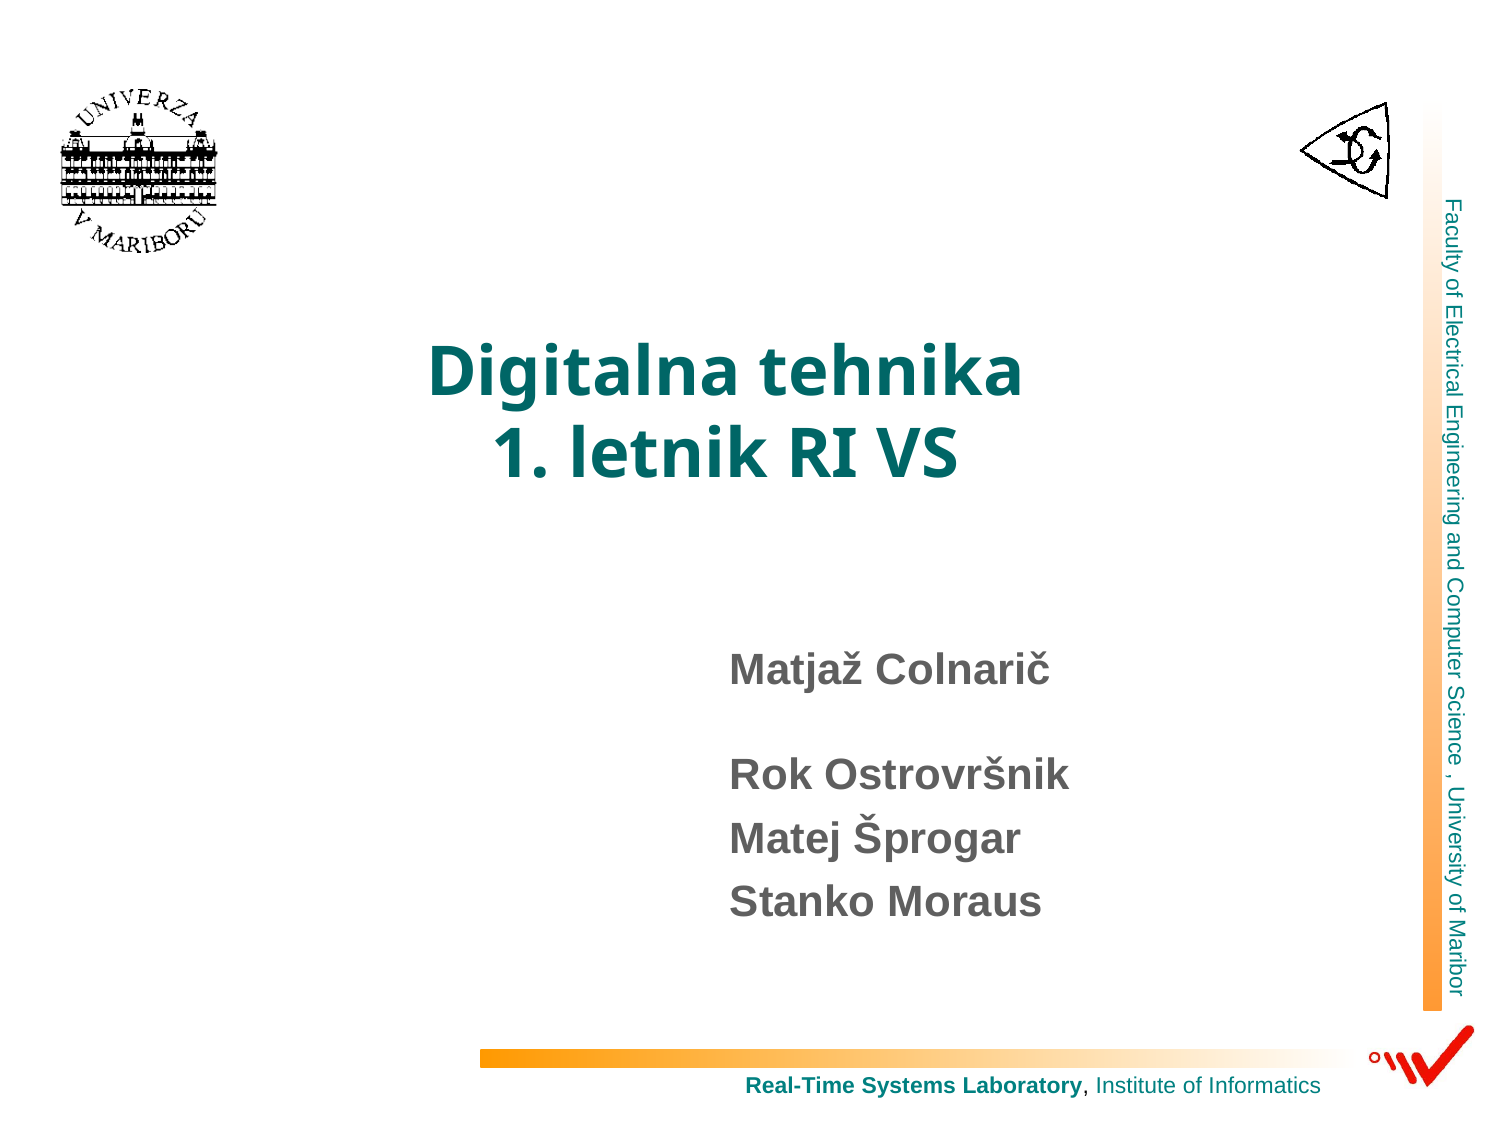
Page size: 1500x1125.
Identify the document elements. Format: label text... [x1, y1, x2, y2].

title Digitalna tehnika 1. letnik RI VS [84, 318, 1367, 543]
picture [57, 89, 221, 253]
picture [1294, 99, 1395, 200]
subtitle Matjaž Colnarič Rok Ostrovršnik Matej Šprogar Stanko Moraus [713, 633, 1353, 934]
